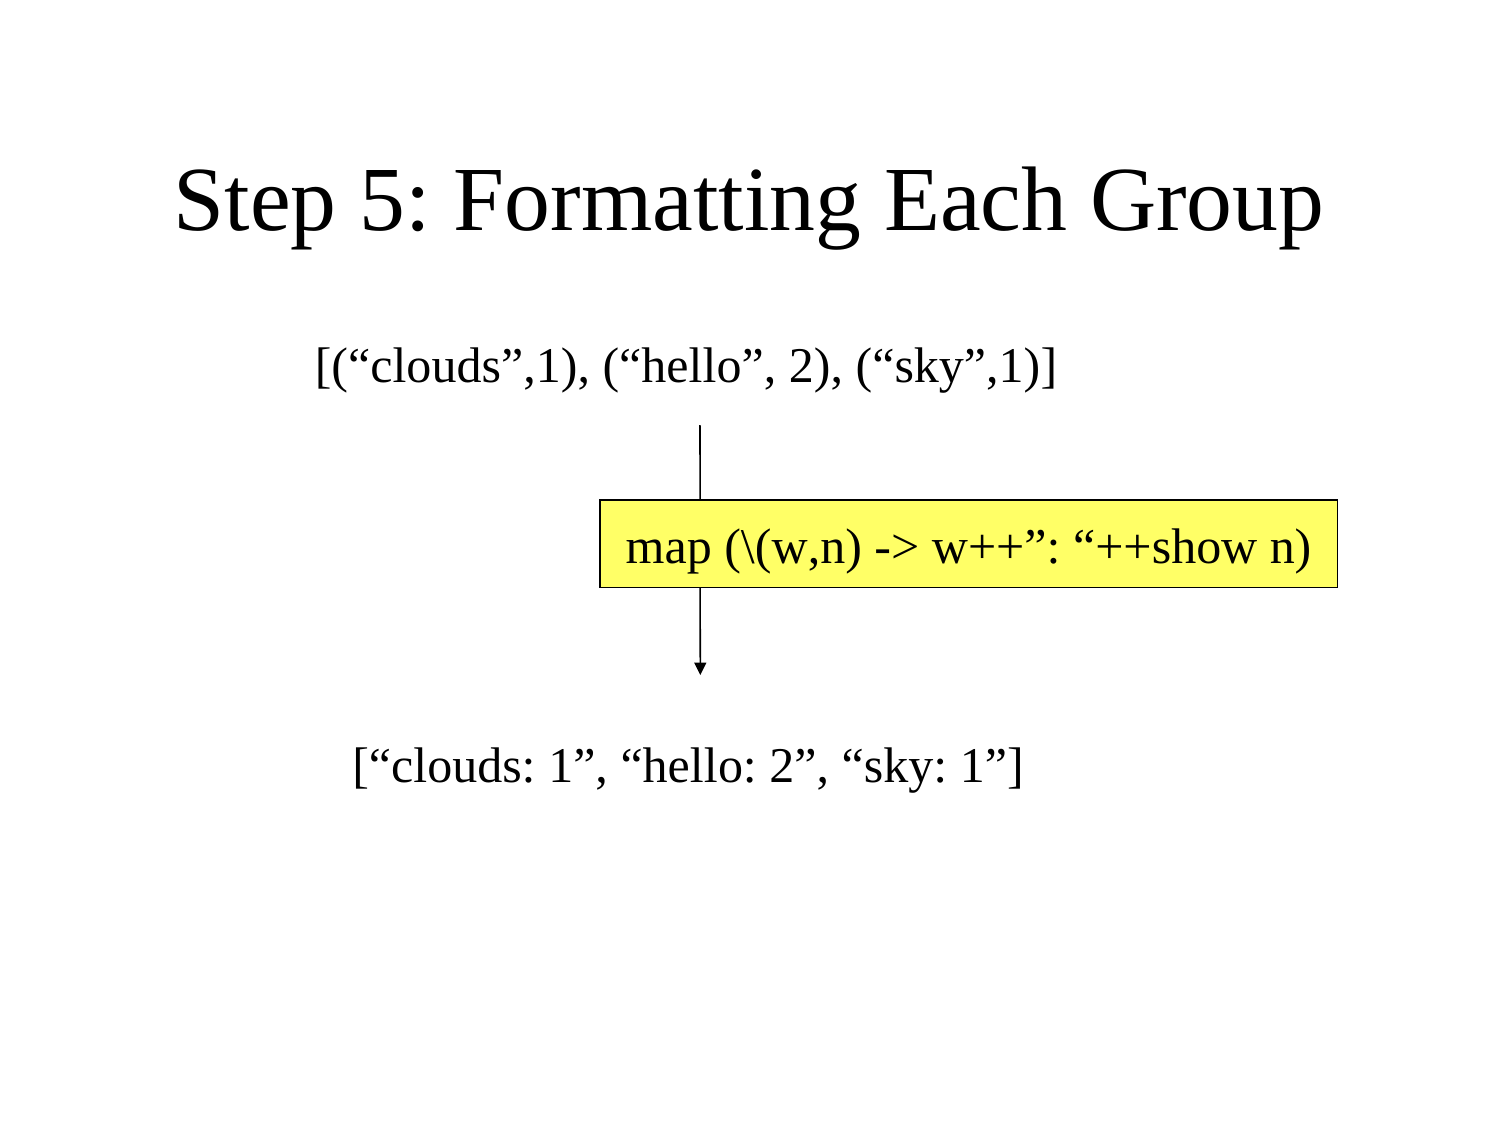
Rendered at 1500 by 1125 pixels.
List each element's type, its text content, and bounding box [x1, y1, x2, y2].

title Step 5: Formatting Each Group [112, 99, 1388, 288]
text_box [(“clouds”,1), (“hello”, 2), (“sky”,1)] [300, 324, 1138, 401]
text_box [“clouds: 1”, “hello: 2”, “sky: 1”] [337, 724, 1176, 801]
text_box map (\(w,n) -> w++”: “++show n) [600, 499, 1338, 588]
